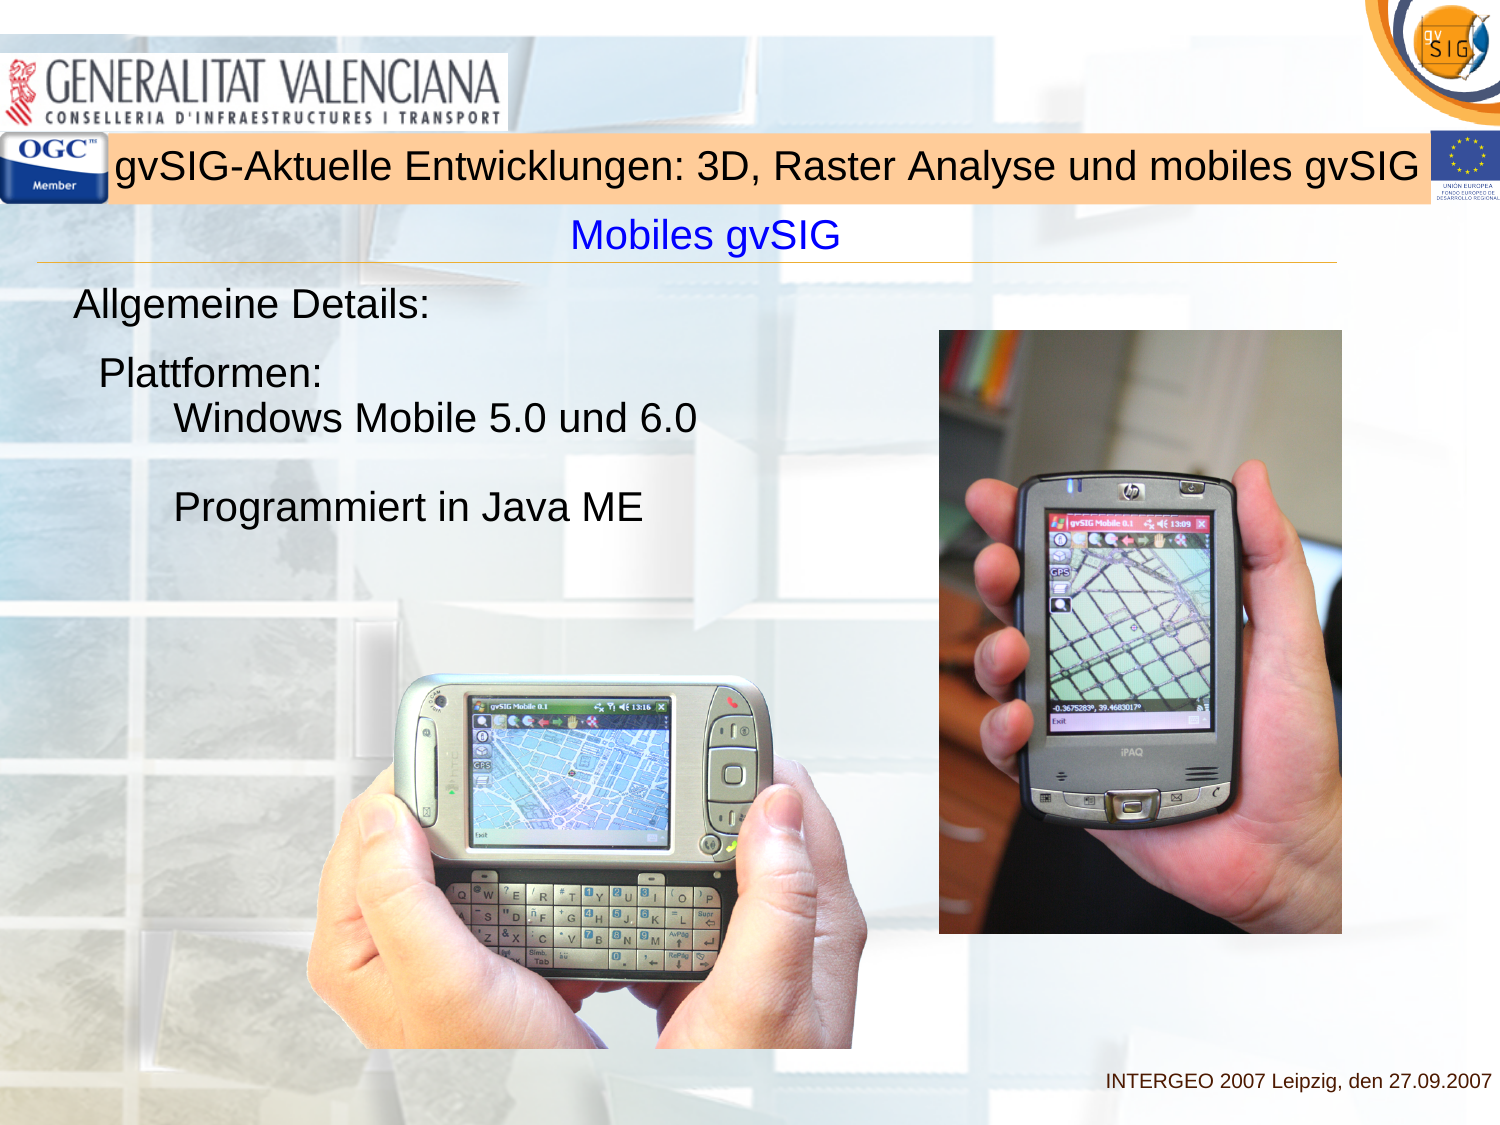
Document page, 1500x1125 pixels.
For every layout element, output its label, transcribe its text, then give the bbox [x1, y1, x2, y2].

picture [0, 132, 109, 204]
picture [0, 53, 508, 131]
picture [939, 330, 1342, 934]
text_box gvSIG-Aktuelle Entwicklungen: 3D, Raster Analyse und mobiles gvSIG [102, 145, 1434, 193]
picture [1363, 0, 1500, 127]
text_box Mobiles gvSIG [570, 214, 872, 262]
text_box [108, 193, 1431, 205]
picture [301, 665, 875, 1049]
text_box [108, 133, 1431, 145]
picture [1429, 129, 1500, 200]
text_box Plattformen: Windows Mobile 5.0 und 6.0 Programmiert in Java ME [45, 352, 844, 534]
text_box INTERGEO 2007 Leipzig, den 27.09.2007 [1103, 1070, 1495, 1094]
text_box Allgemeine Details: [2, 283, 502, 331]
